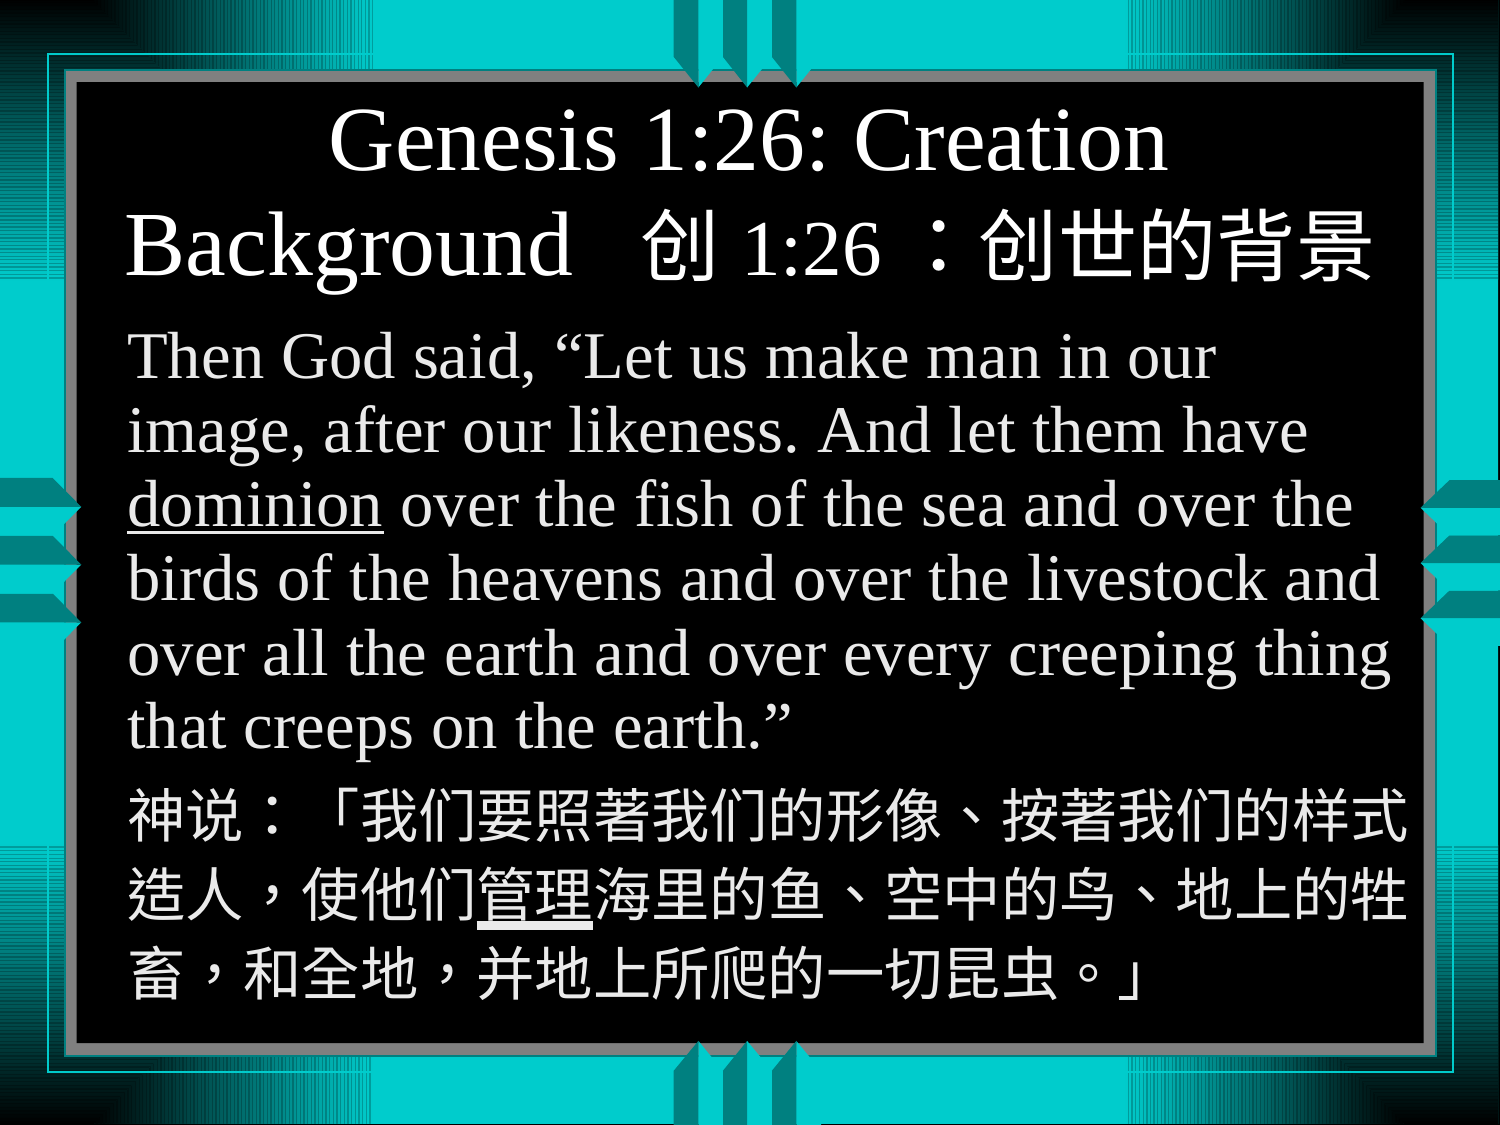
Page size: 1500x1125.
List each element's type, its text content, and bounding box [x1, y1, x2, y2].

title Genesis 1:26: Creation Background 创1:26：创世的背景 [112, 82, 1388, 306]
text_box Then God said, “Let us make man in our image, after our likeness. And let them have dominion over the fish of the sea and over the birds of the heavens and over the livestock and over all the earth and over every creeping thing that creeps on the earth.” 神说：「我们要照著我们的形像、按著我们的样式造人，使他们管理海里的鱼、空中的鸟、地上的牲畜，和全地，并地上所爬的一切昆虫。」 [112, 311, 1426, 1083]
